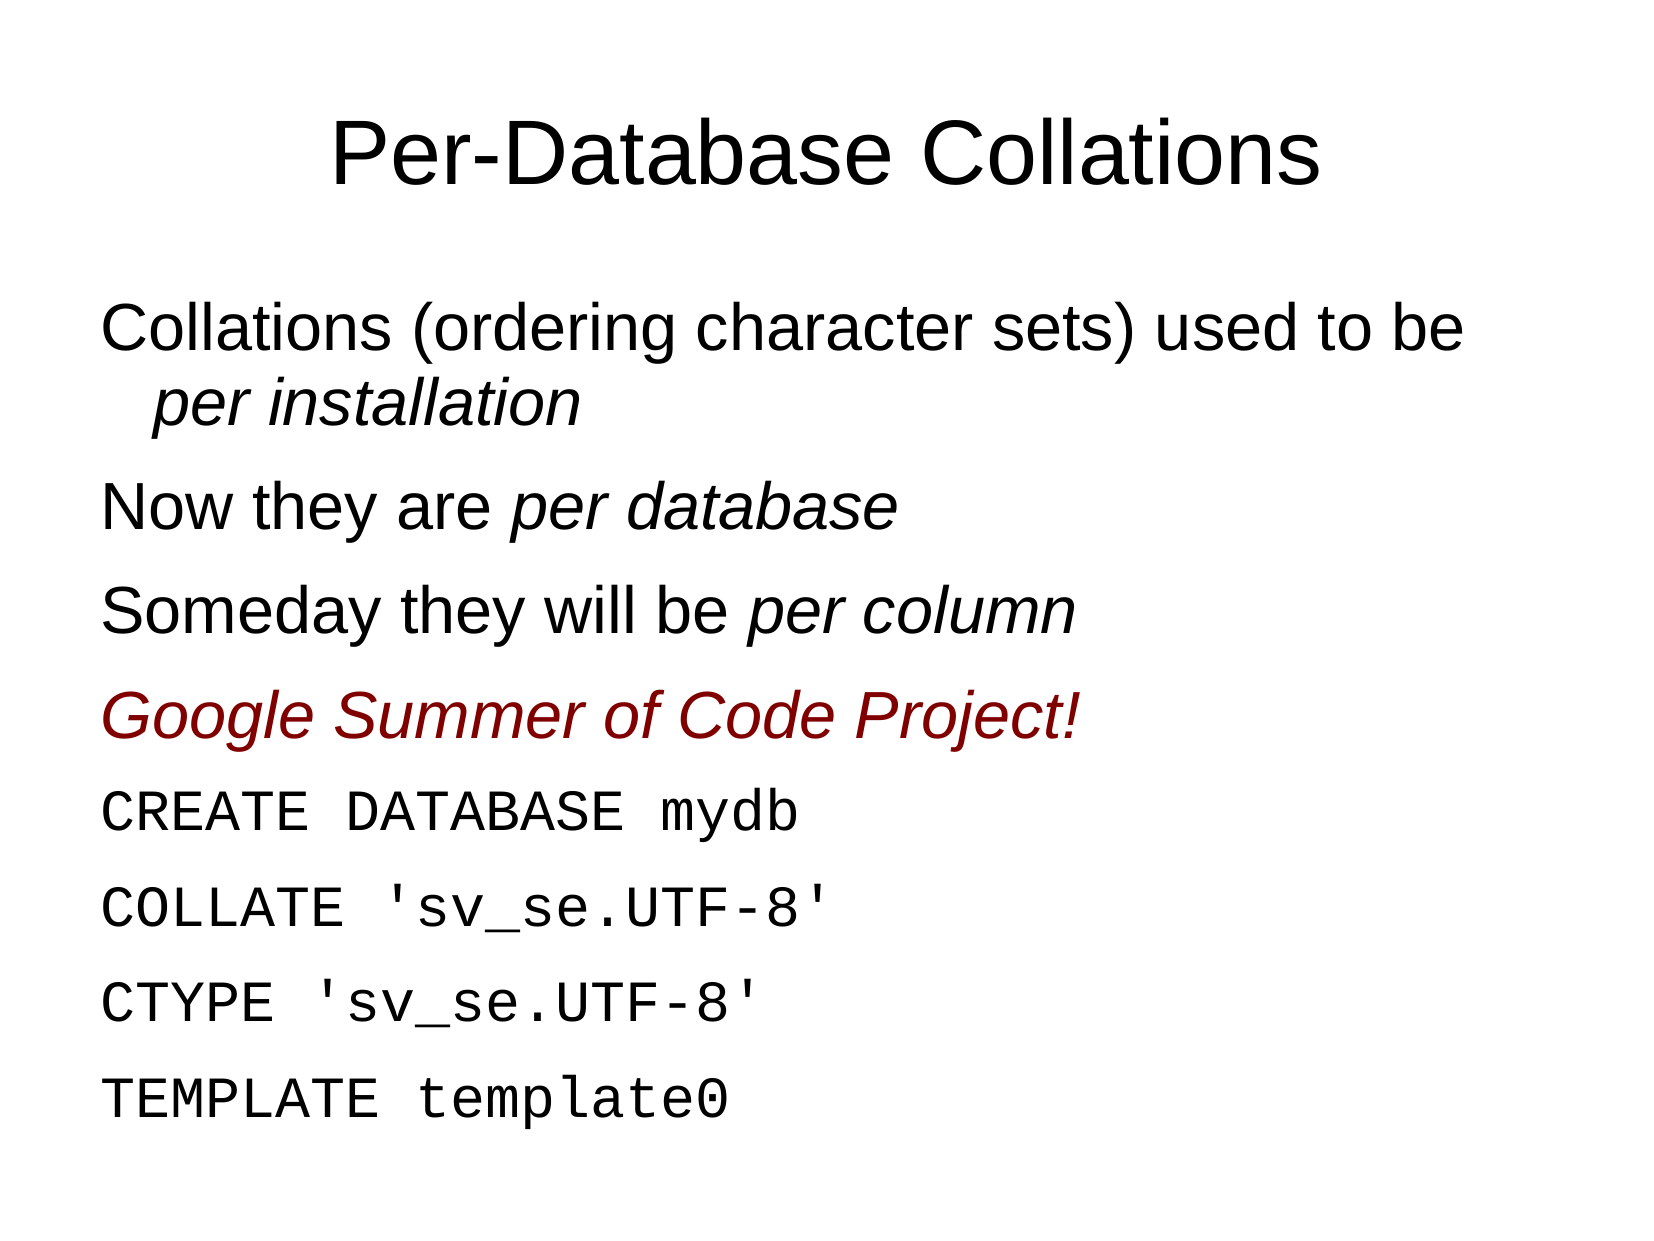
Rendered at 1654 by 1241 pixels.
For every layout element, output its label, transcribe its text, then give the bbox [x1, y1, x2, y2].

title Per-Database Collations [82, 56, 1571, 250]
list Collations (ordering character sets) used to be per installation Now they are per database Someday they will be per column Google Summer of Code Project! CREATE DATABASE mydb COLLATE 'sv_se.UTF-8' CTYPE 'sv_se.UTF-8' TEMPLATE template0 [82, 290, 1571, 1239]
